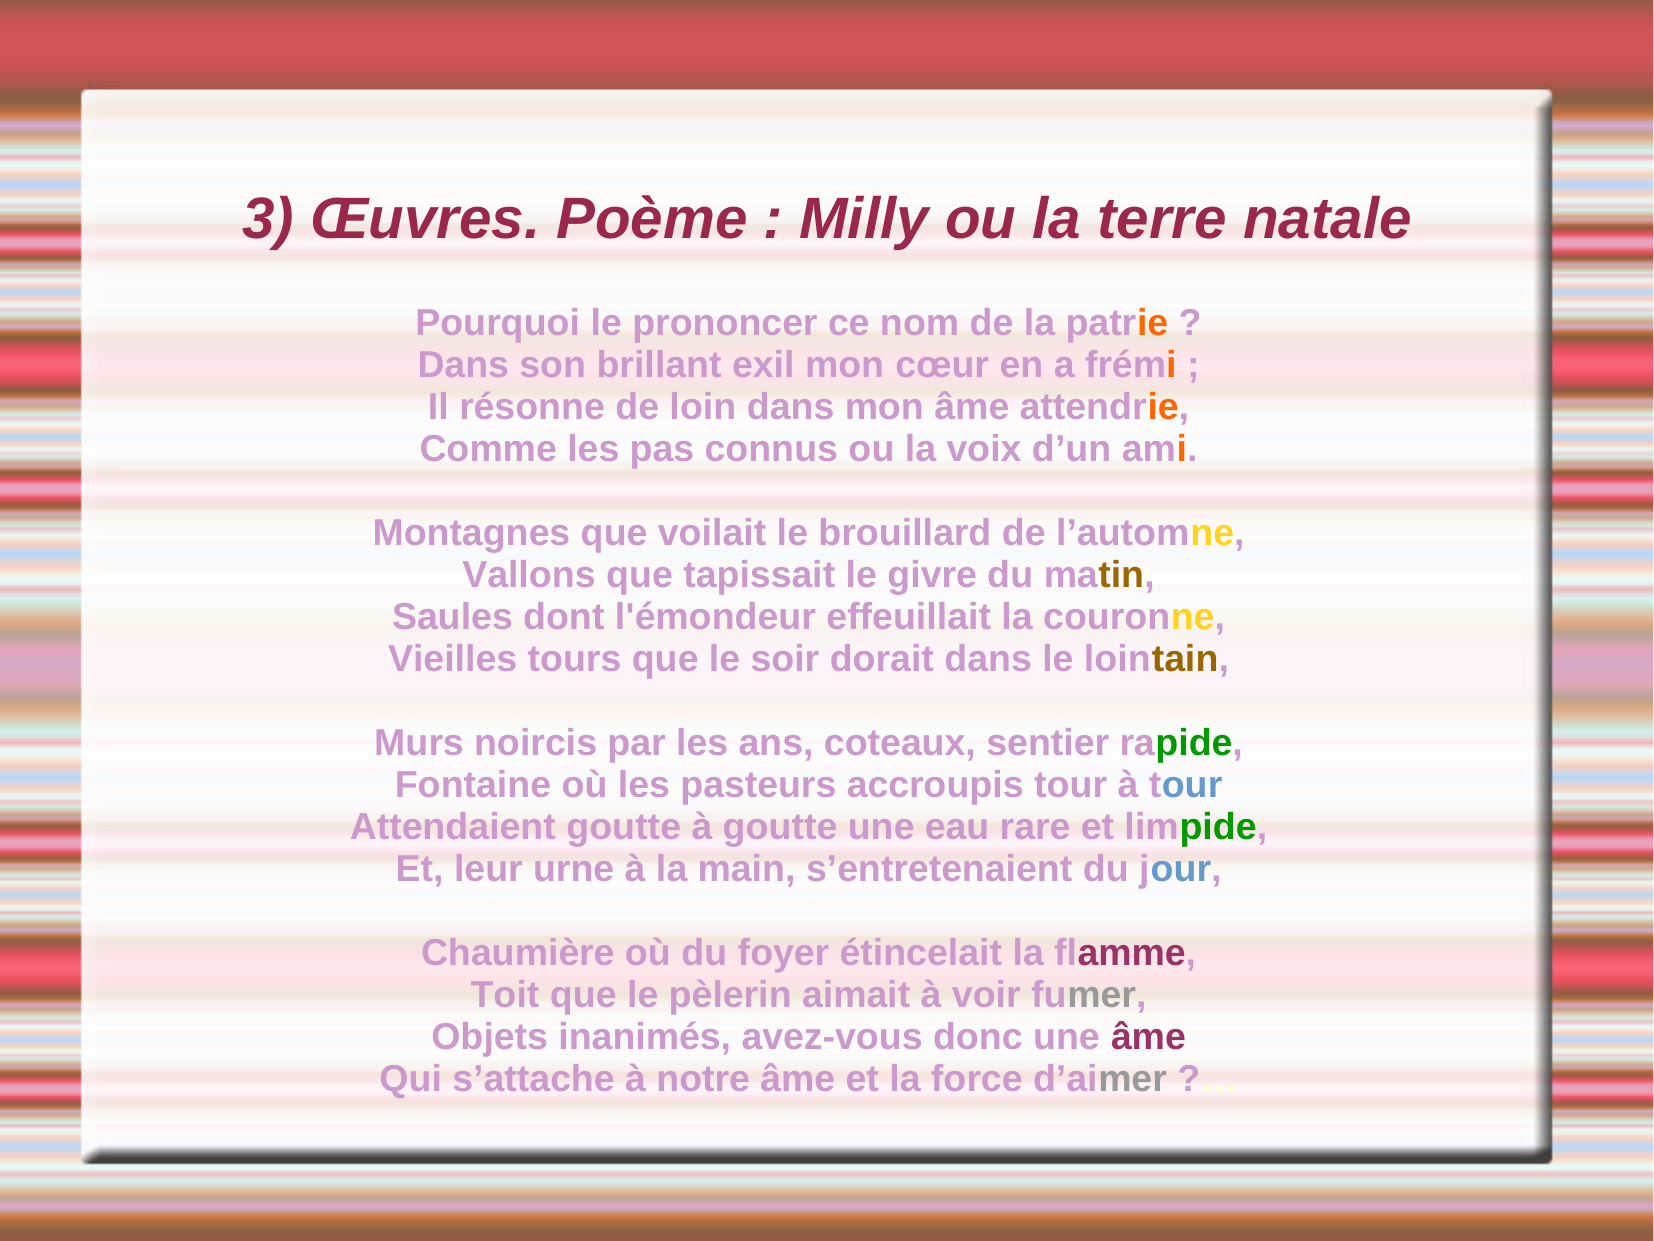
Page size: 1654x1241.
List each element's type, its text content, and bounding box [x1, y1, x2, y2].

picture [0, 0, 1654, 1241]
list Pourquoi le prononcer ce nom de la patrie ? Dans son brillant exil mon cœur en a frémi ; Il résonne de loin dans mon âme attendrie, Comme les pas connus ou la voix d’un ami. Montagnes que voilait le brouillard de l’automne, Vallons que tapissait le givre du matin, Saules dont l'émondeur effeuillait la couronne, Vieilles tours que le soir dorait dans le lointain, Murs noircis par les ans, coteaux, sentier rapide, Fontaine où les pasteurs accroupis tour à tour Attendaient goutte à goutte une eau rare et limpide, Et, leur urne à la main, s’entretenaient du jour, Chaumière où du foyer étincelait la flamme, Toit que le pèlerin aimait à voir fumer, Objets inanimés, avez-vous donc une âme Qui s’attache à notre âme et la force d’aimer ?… [118, 259, 1500, 1124]
title 3) Œuvres. Poème : Milly ou la terre natale [121, 114, 1534, 322]
